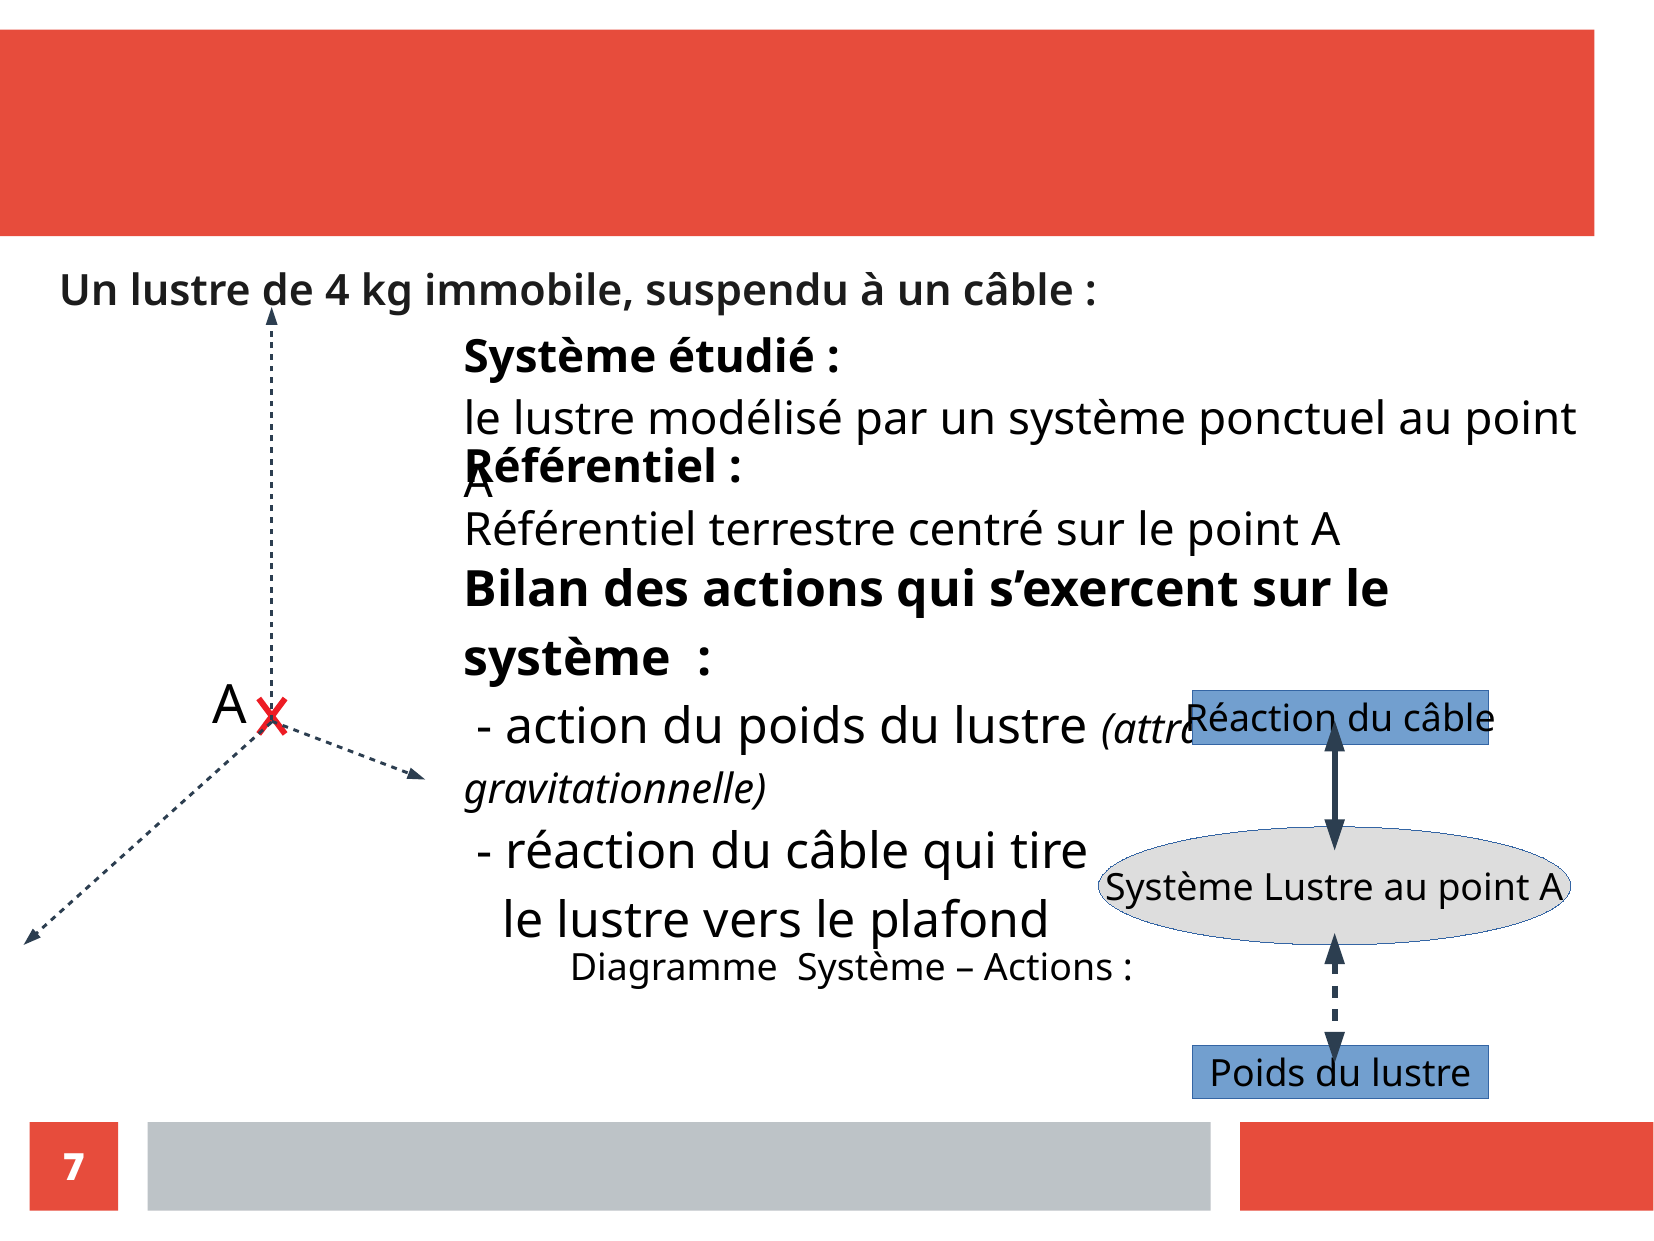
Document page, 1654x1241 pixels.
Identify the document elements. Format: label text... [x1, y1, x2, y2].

text_box Système Lustre au point A [1098, 826, 1571, 945]
text_box Poids du lustre [1192, 1045, 1489, 1099]
text_box Système étudié : le lustre modélisé par un système ponctuel au point A [448, 315, 1595, 426]
text_box Diagramme Système – Actions : [555, 933, 1080, 996]
text_box A [197, 658, 258, 742]
text_box Bilan des actions qui s’exercent sur le système : - action du poids du lustre (attraction gravitationnelle) - réaction du câble qui tire le lustre vers le plafond [448, 546, 1595, 813]
list Un lustre de 4 kg immobile, suspendu à un câble : [59, 259, 1565, 319]
text_box Référentiel : Référentiel terrestre centré sur le point A [448, 426, 1595, 546]
text_box Réaction du câble [1192, 690, 1489, 745]
